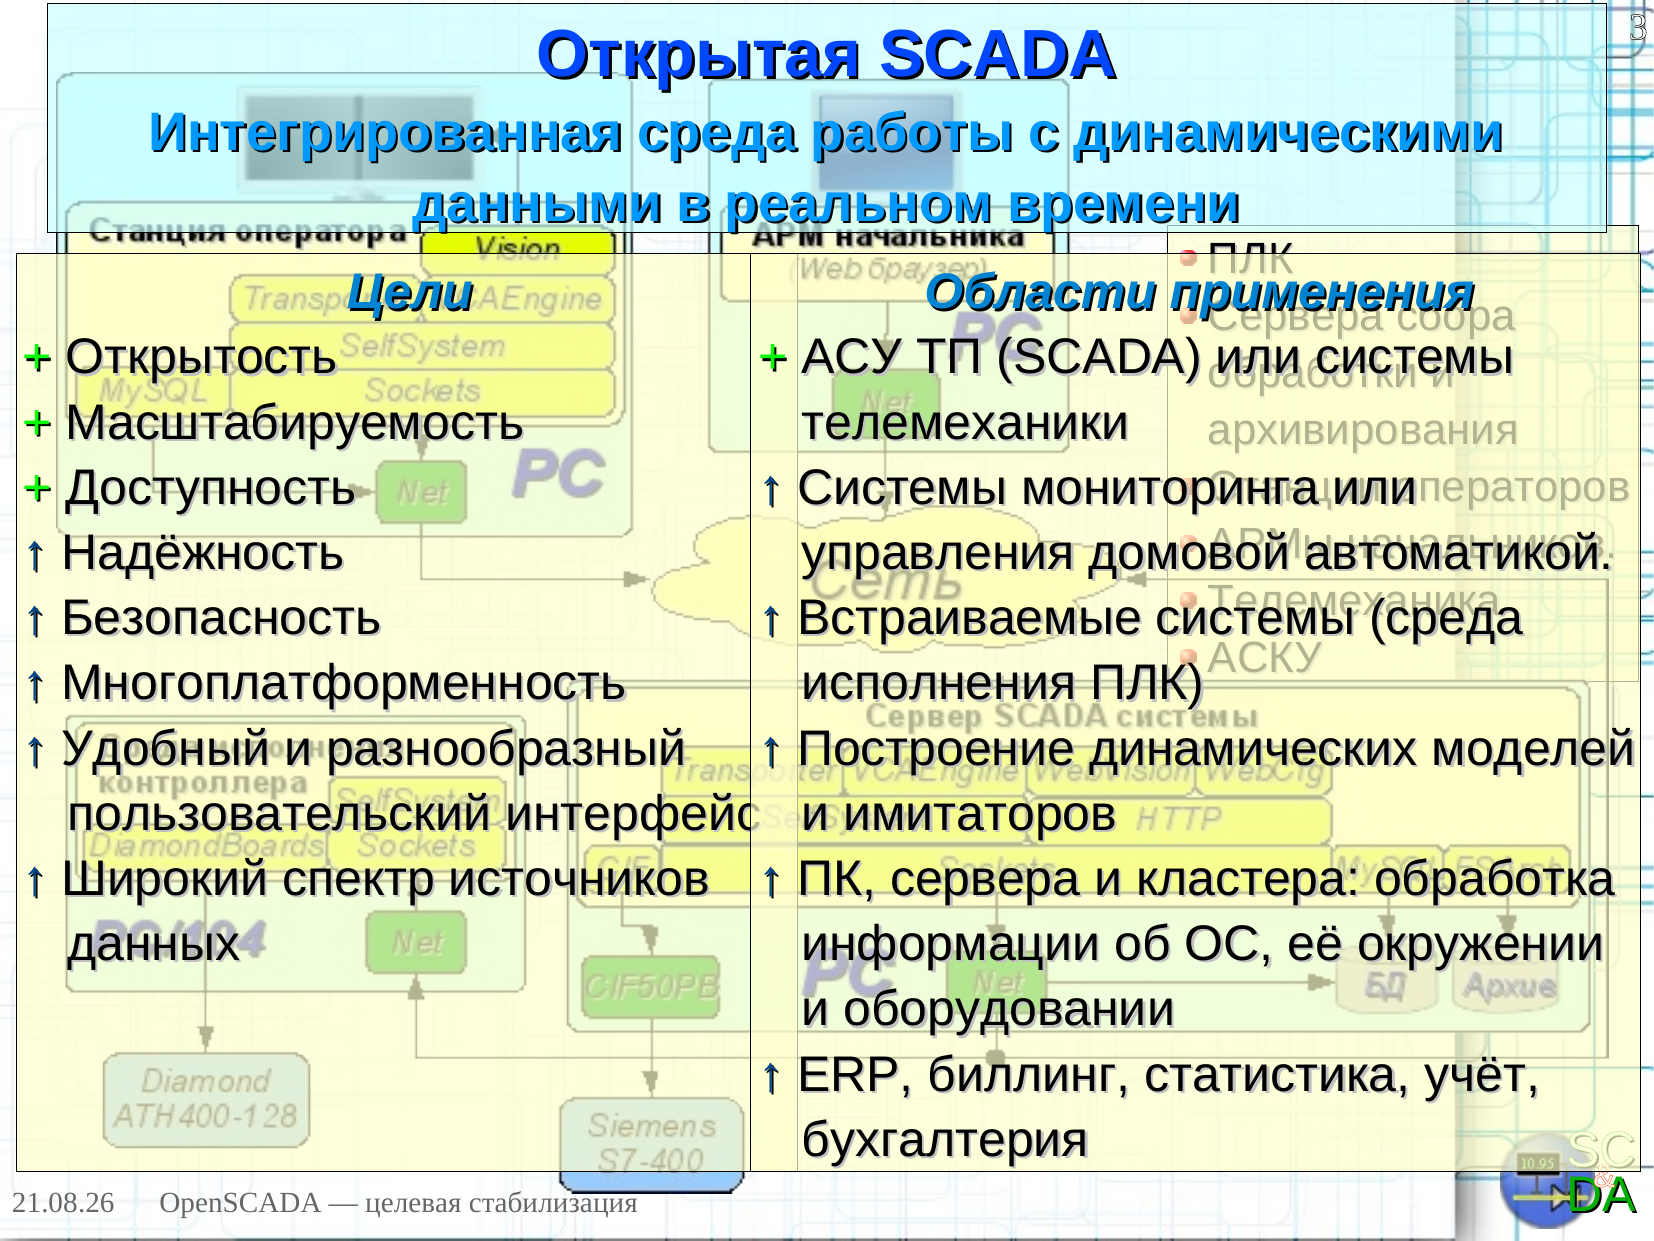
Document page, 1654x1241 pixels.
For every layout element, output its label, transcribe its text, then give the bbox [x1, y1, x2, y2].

list Области применения + АСУ ТП (SCADA) или системы телемеханики ↑ Системы мониторинга или управления домовой автоматикой. ↑ Встраиваемые системы (среда исполнения ПЛК) ↑ Построение динамических моделей и имитаторов ↑ ПК, сервера и кластера: обработка информации об ОС, её окружении и оборудовании ↑ ERP, биллинг, статистика, учёт, бухгалтерия [750, 253, 1641, 1172]
picture [0, 0, 1654, 1241]
list Цели + Открытость + Масштабируемость + Доступность ↑ Надёжность ↑ Безопасность ↑ Многоплатформенность ↑ Удобный и разнообразный пользовательский интерфейс ↑ Широкий спектр источников данных [16, 253, 750, 1172]
title Открытая SCADA Интегрированная среда работы с динамическими данными в реальном времени [47, 9, 1607, 227]
